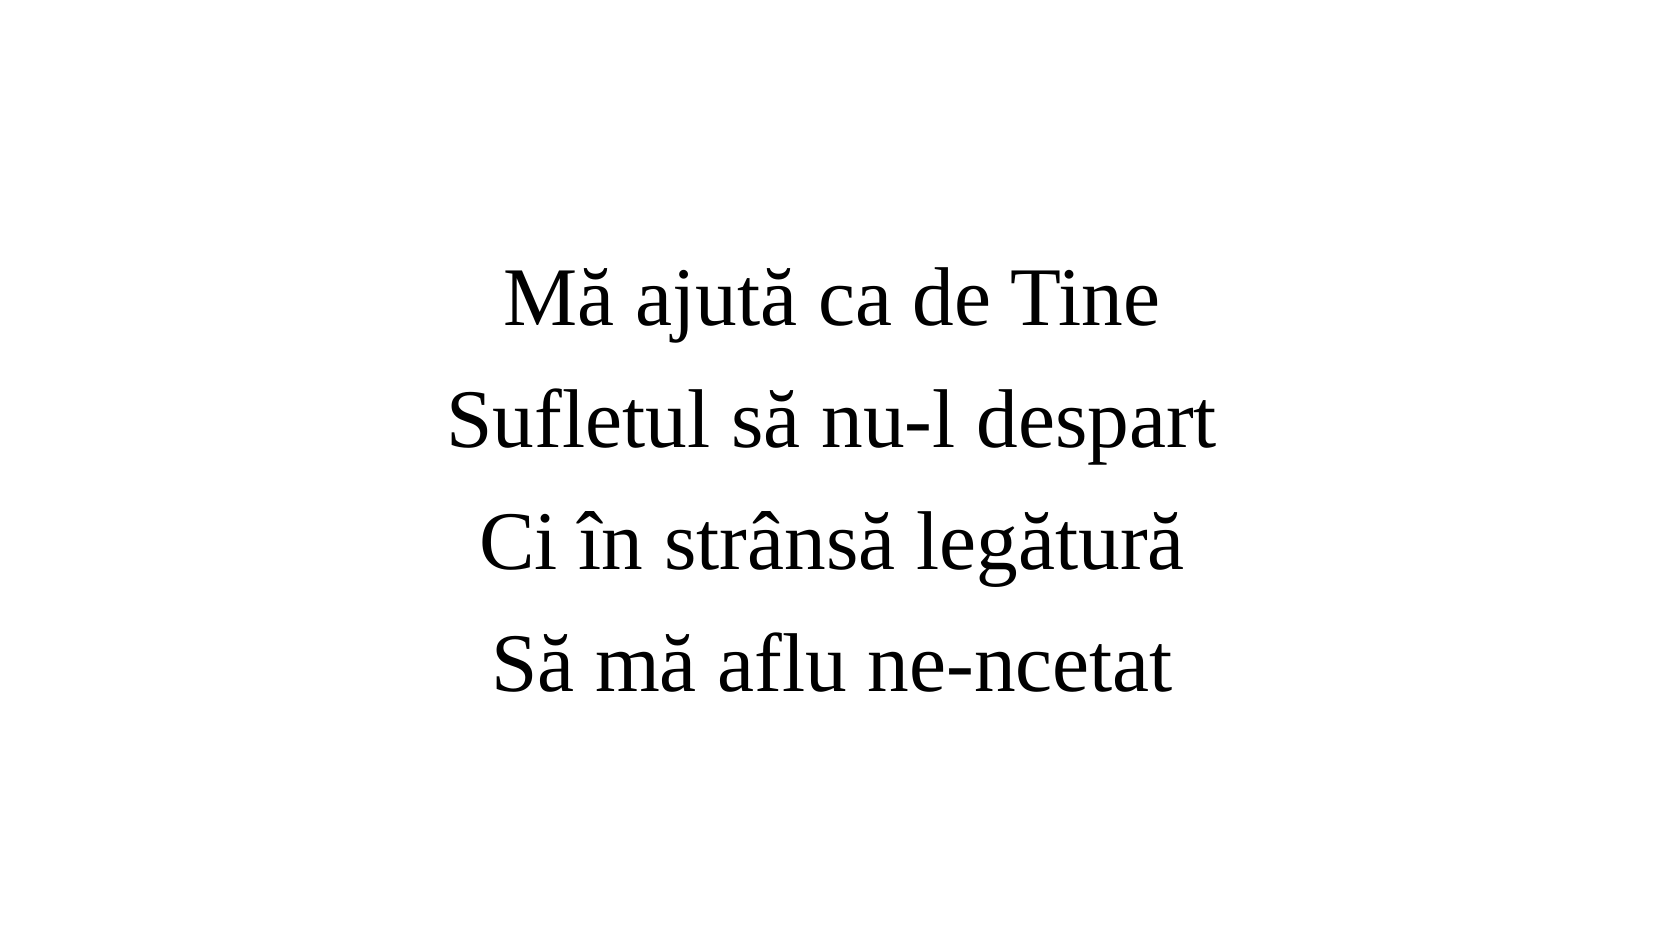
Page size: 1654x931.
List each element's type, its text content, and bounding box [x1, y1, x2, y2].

subtitle Mă ajută ca de Tine Sufletul să nu-l despart Ci în strânsă legătură Să mă aflu ne-ncetat [94, 242, 1571, 709]
